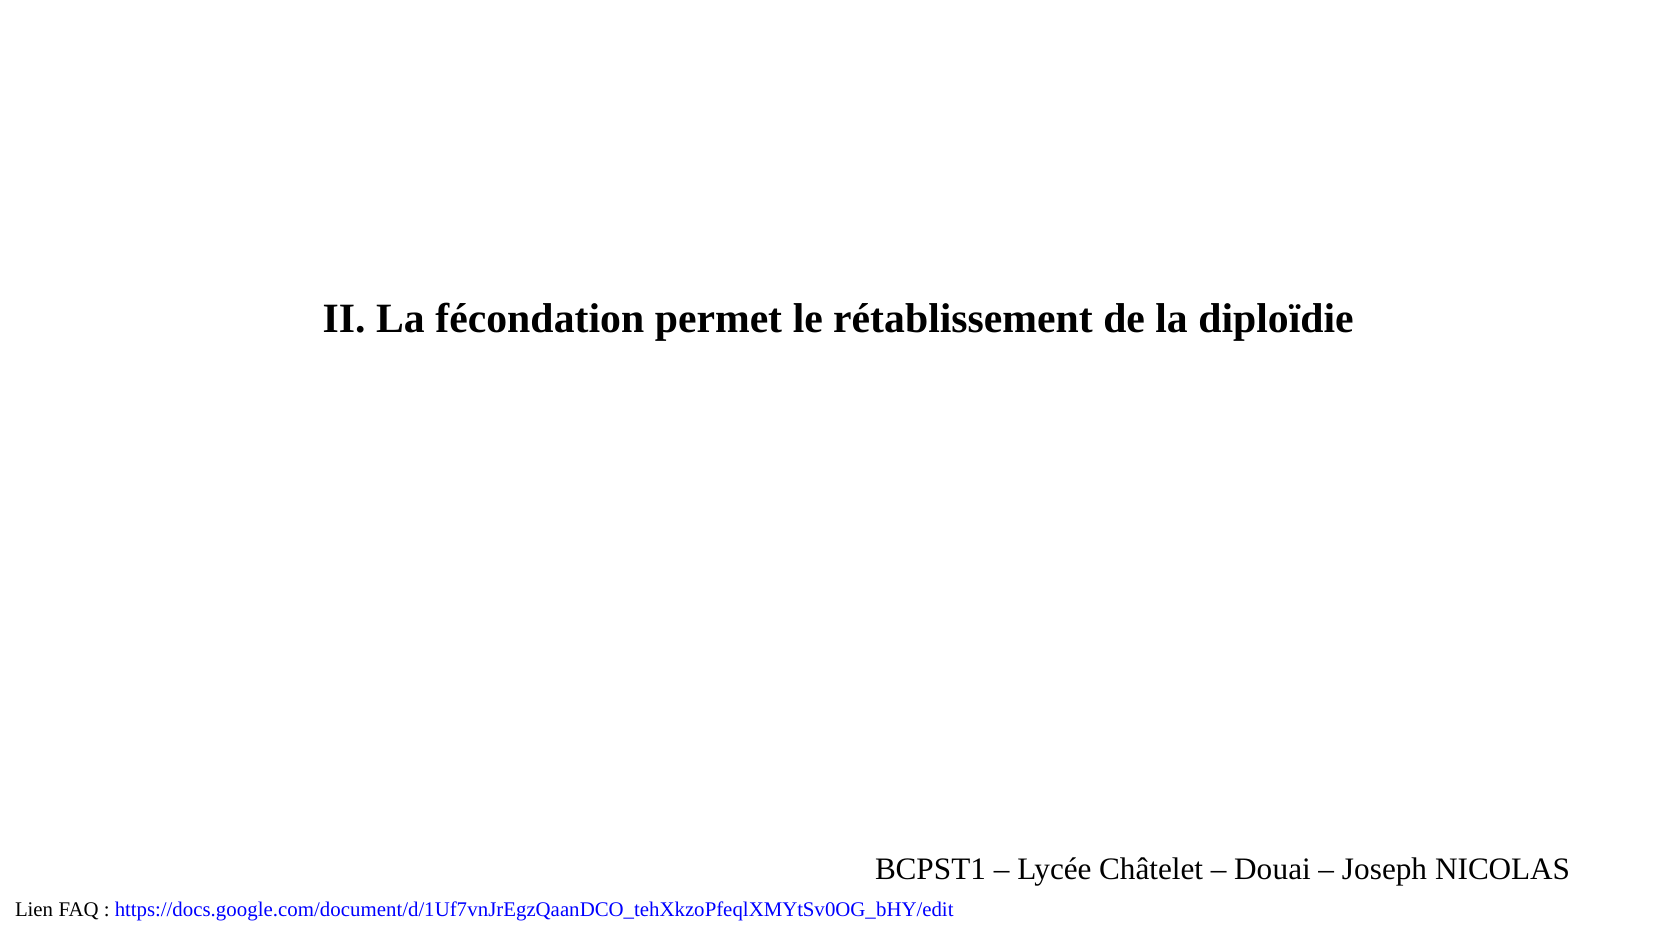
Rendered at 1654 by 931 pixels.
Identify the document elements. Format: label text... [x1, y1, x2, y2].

text_box Lien FAQ : https://docs.google.com/document/d/1Uf7vnJrEgzQaanDCO_tehXkzoPfeqlXMYtSv0OG_bHY/edit [0, 897, 993, 931]
text_box II. La fécondation permet le rétablissement de la diploïdie [94, 295, 1583, 378]
text_box BCPST1 – Lycée Châtelet – Douai – Joseph NICOLAS [637, 832, 1571, 905]
